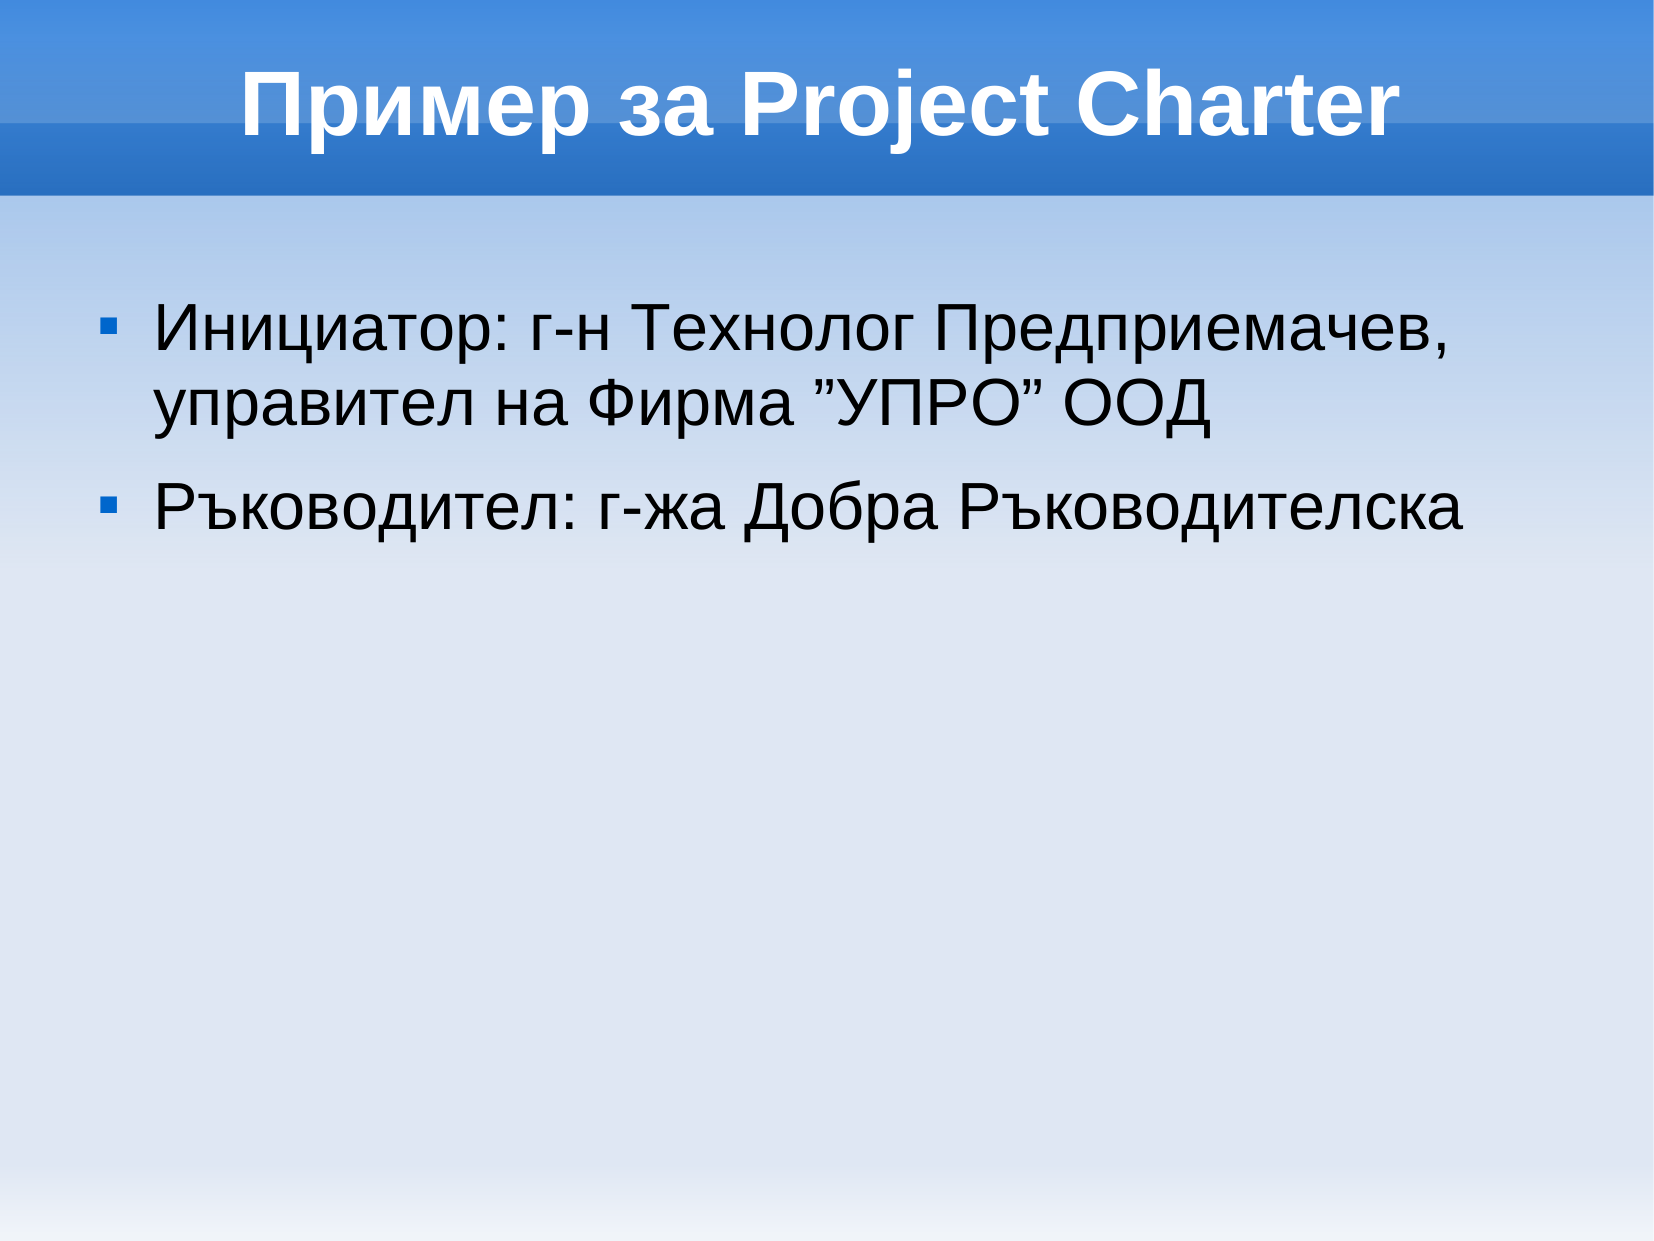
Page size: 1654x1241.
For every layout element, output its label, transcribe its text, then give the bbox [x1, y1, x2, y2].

list Инициатор: г-н Технолог Предприемачев, управител на Фирма ”УПРО” ООД Ръководител: г-жа Добра Ръководителска [82, 290, 1571, 1094]
title Пример за Project Charter [76, 7, 1565, 200]
picture [0, 0, 1654, 1241]
